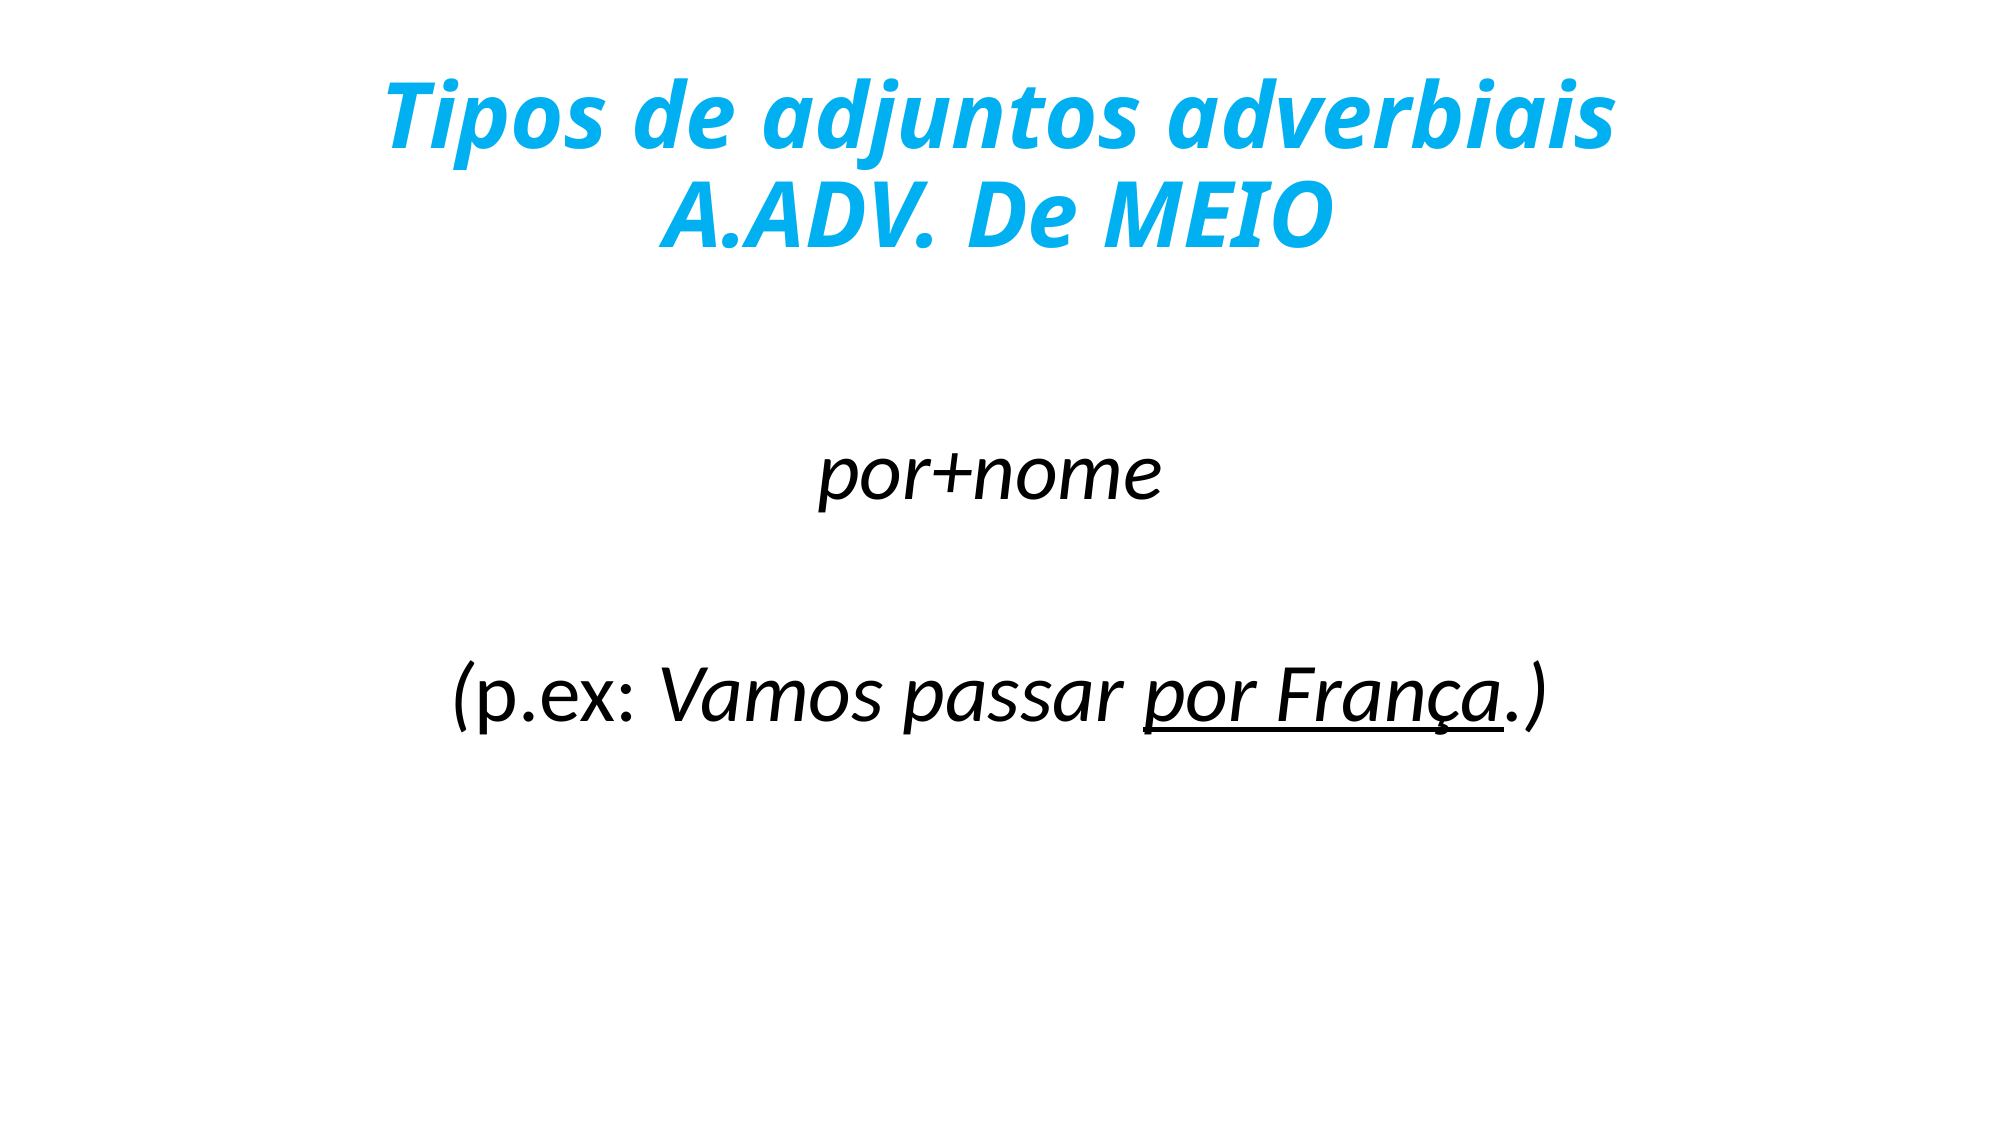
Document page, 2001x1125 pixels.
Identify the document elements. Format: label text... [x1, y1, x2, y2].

list por+nome (p.ex: Vamos passar por França.) [137, 299, 1863, 1014]
title Tipos de adjuntos adverbiais A.ADV. De MEIO [137, 59, 1863, 278]
